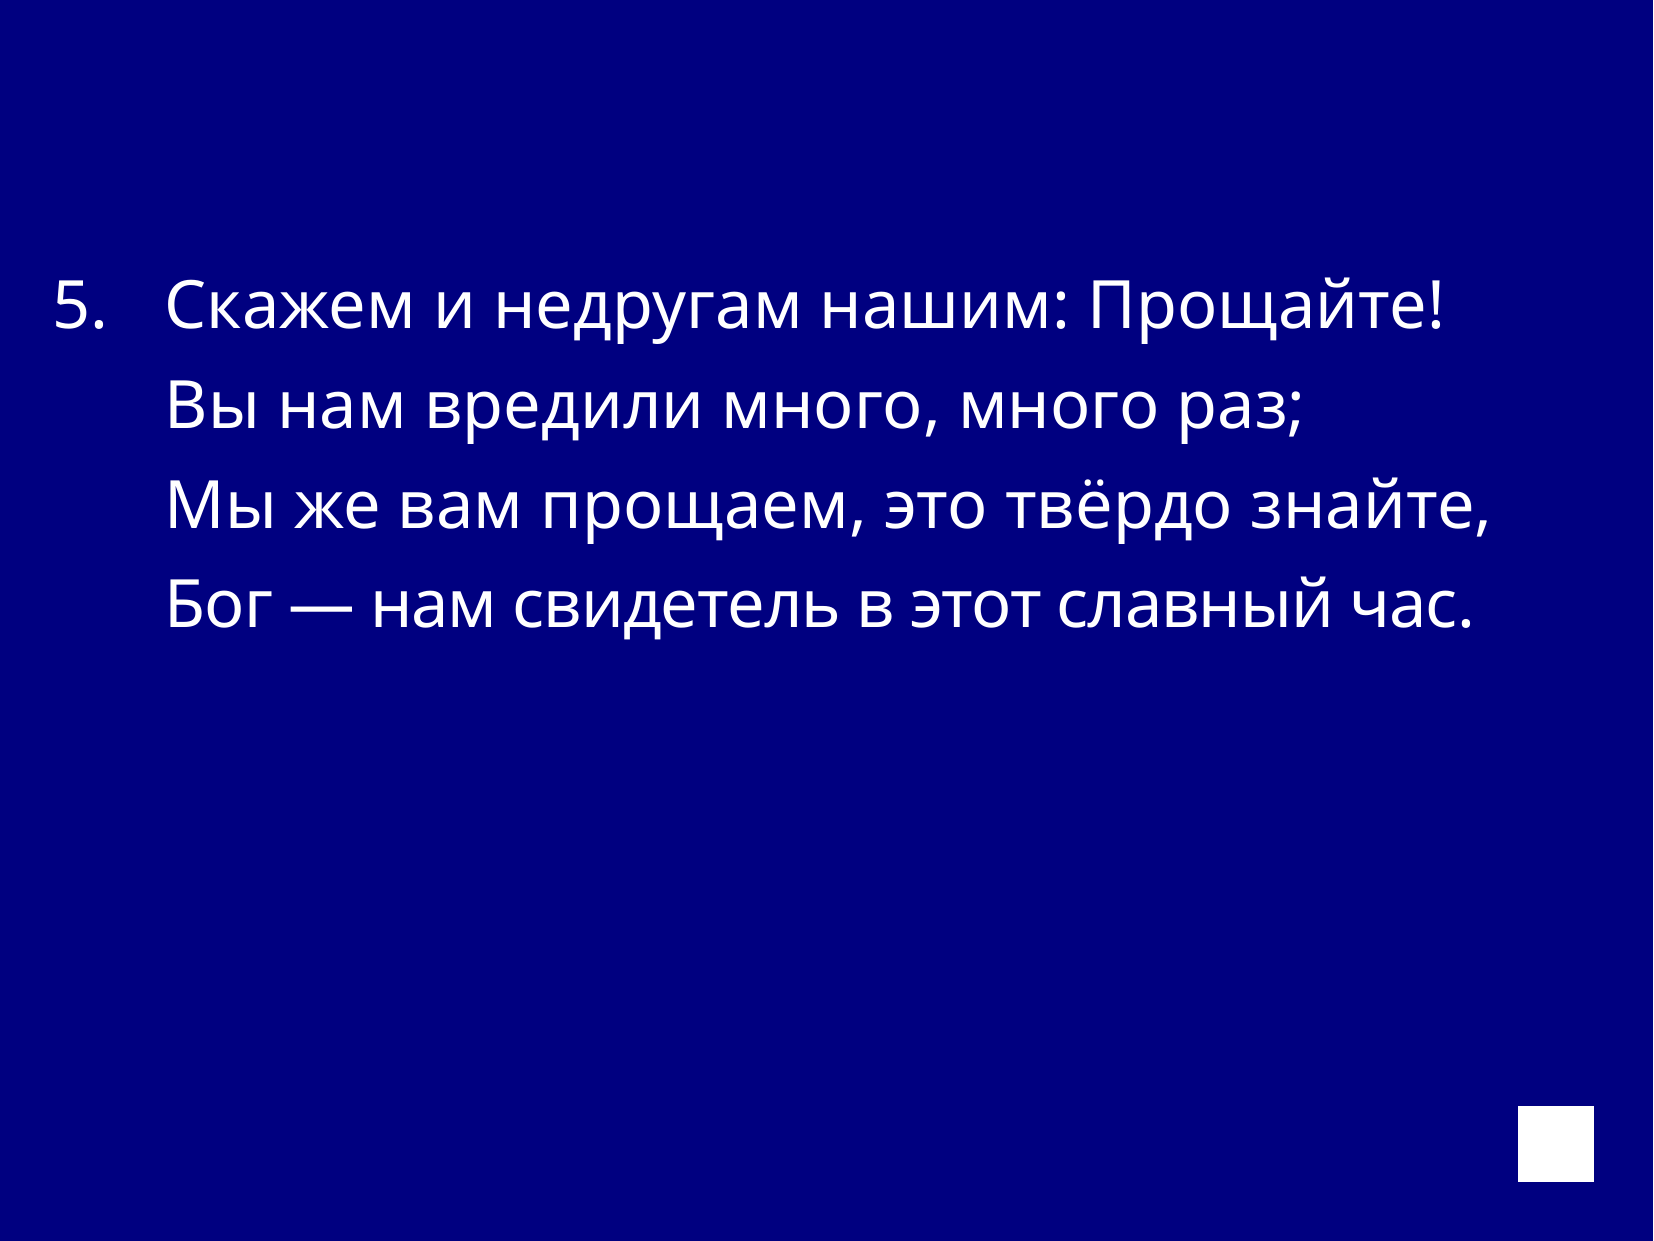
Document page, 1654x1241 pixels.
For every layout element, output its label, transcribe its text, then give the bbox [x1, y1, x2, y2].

text_box [1518, 1163, 1594, 1182]
text_box 5. Скажем и недругам нашим: Прощайте! Вы нам вредили много, много раз; Мы же вам прощаем, это твёрдо знайте, Бог — нам свидетель в этот славный час. [37, 150, 1653, 1163]
